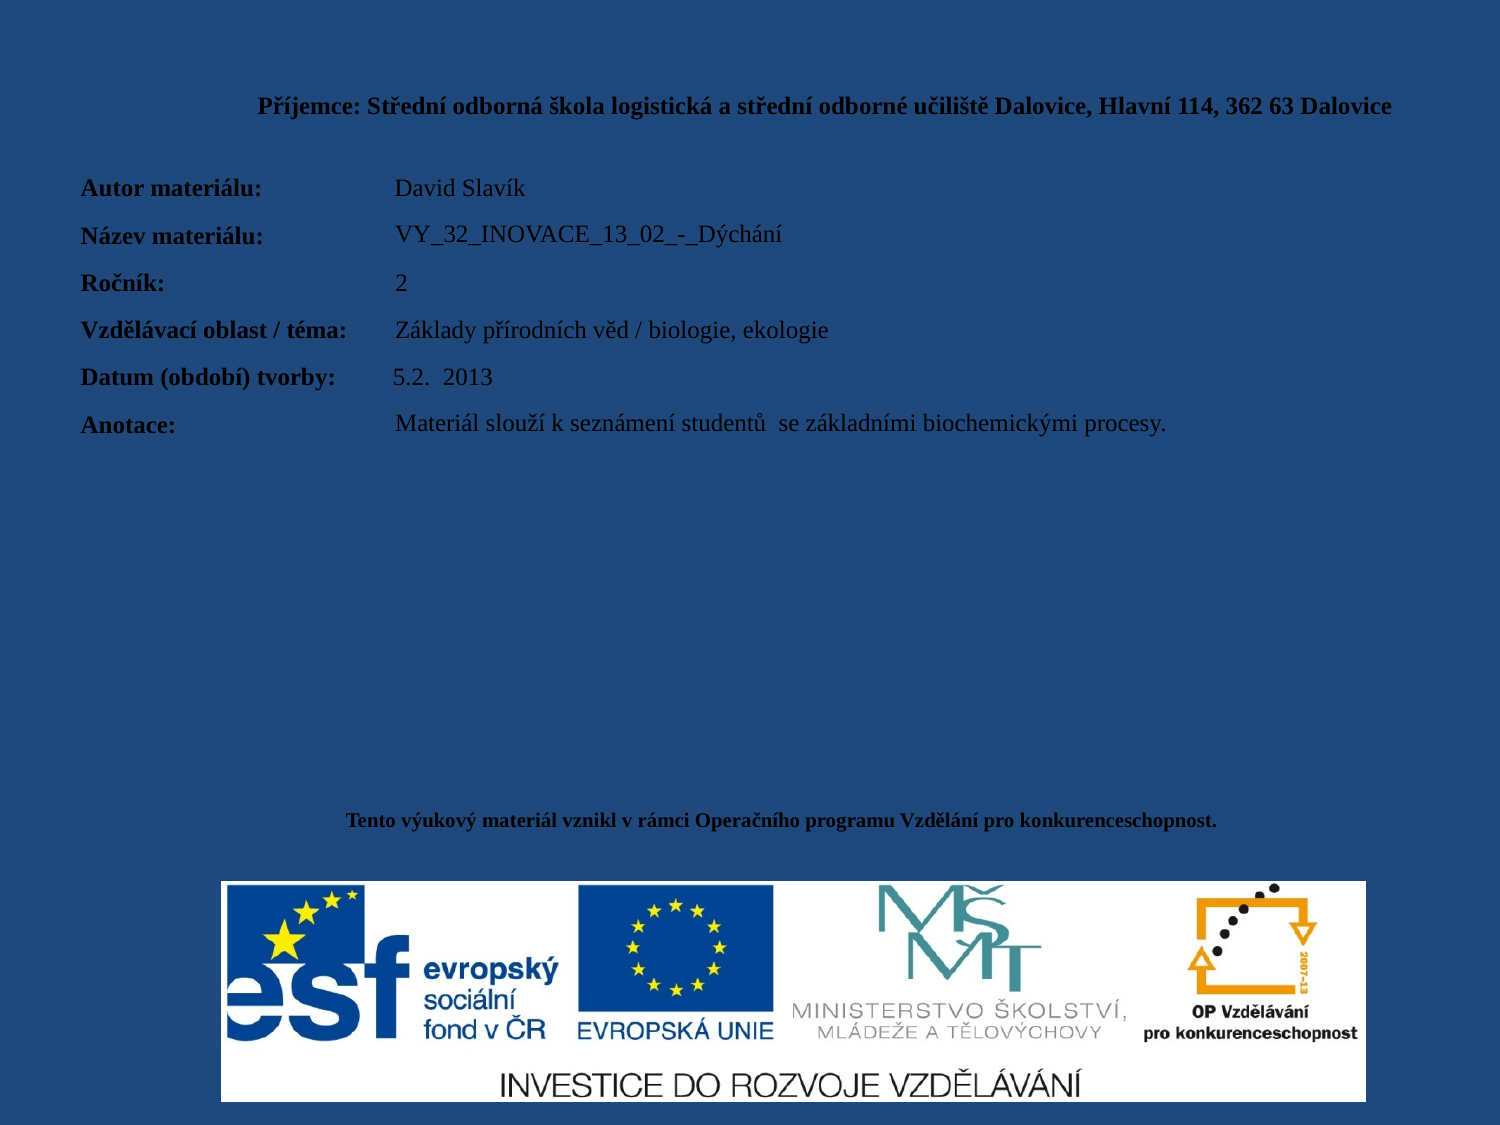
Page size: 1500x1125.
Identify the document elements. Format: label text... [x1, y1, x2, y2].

text_box Anotace: [65, 400, 220, 446]
text_box Vzdělávací oblast / téma: [65, 306, 373, 352]
text_box 5.2. 2013 [378, 353, 547, 399]
text_box Příjemce: Střední odborná škola logistická a střední odborné učiliště Dalovice, Hlavní 114, 362 63 Dalovice [242, 81, 1444, 128]
text_box VY_32_INOVACE_13_02_-_Dýchání [379, 209, 1444, 256]
text_box Datum (období) tvorby: [65, 353, 361, 399]
text_box Autor materiálu: [65, 164, 360, 210]
picture [221, 881, 1366, 1102]
text_box David Slavík [360, 164, 794, 210]
text_box 2 [336, 258, 547, 305]
text_box Tento výukový materiál vznikl v rámci Operačního programu Vzdělání pro konkurenceschopnost. [92, 798, 1472, 840]
text_box Materiál slouží k seznámení studentů se základními biochemickými procesy. [379, 398, 1413, 445]
text_box Ročník: [65, 258, 184, 305]
text_box Název materiálu: [65, 211, 379, 257]
text_box Základy přírodních věd / biologie, ekologie [379, 306, 1472, 352]
